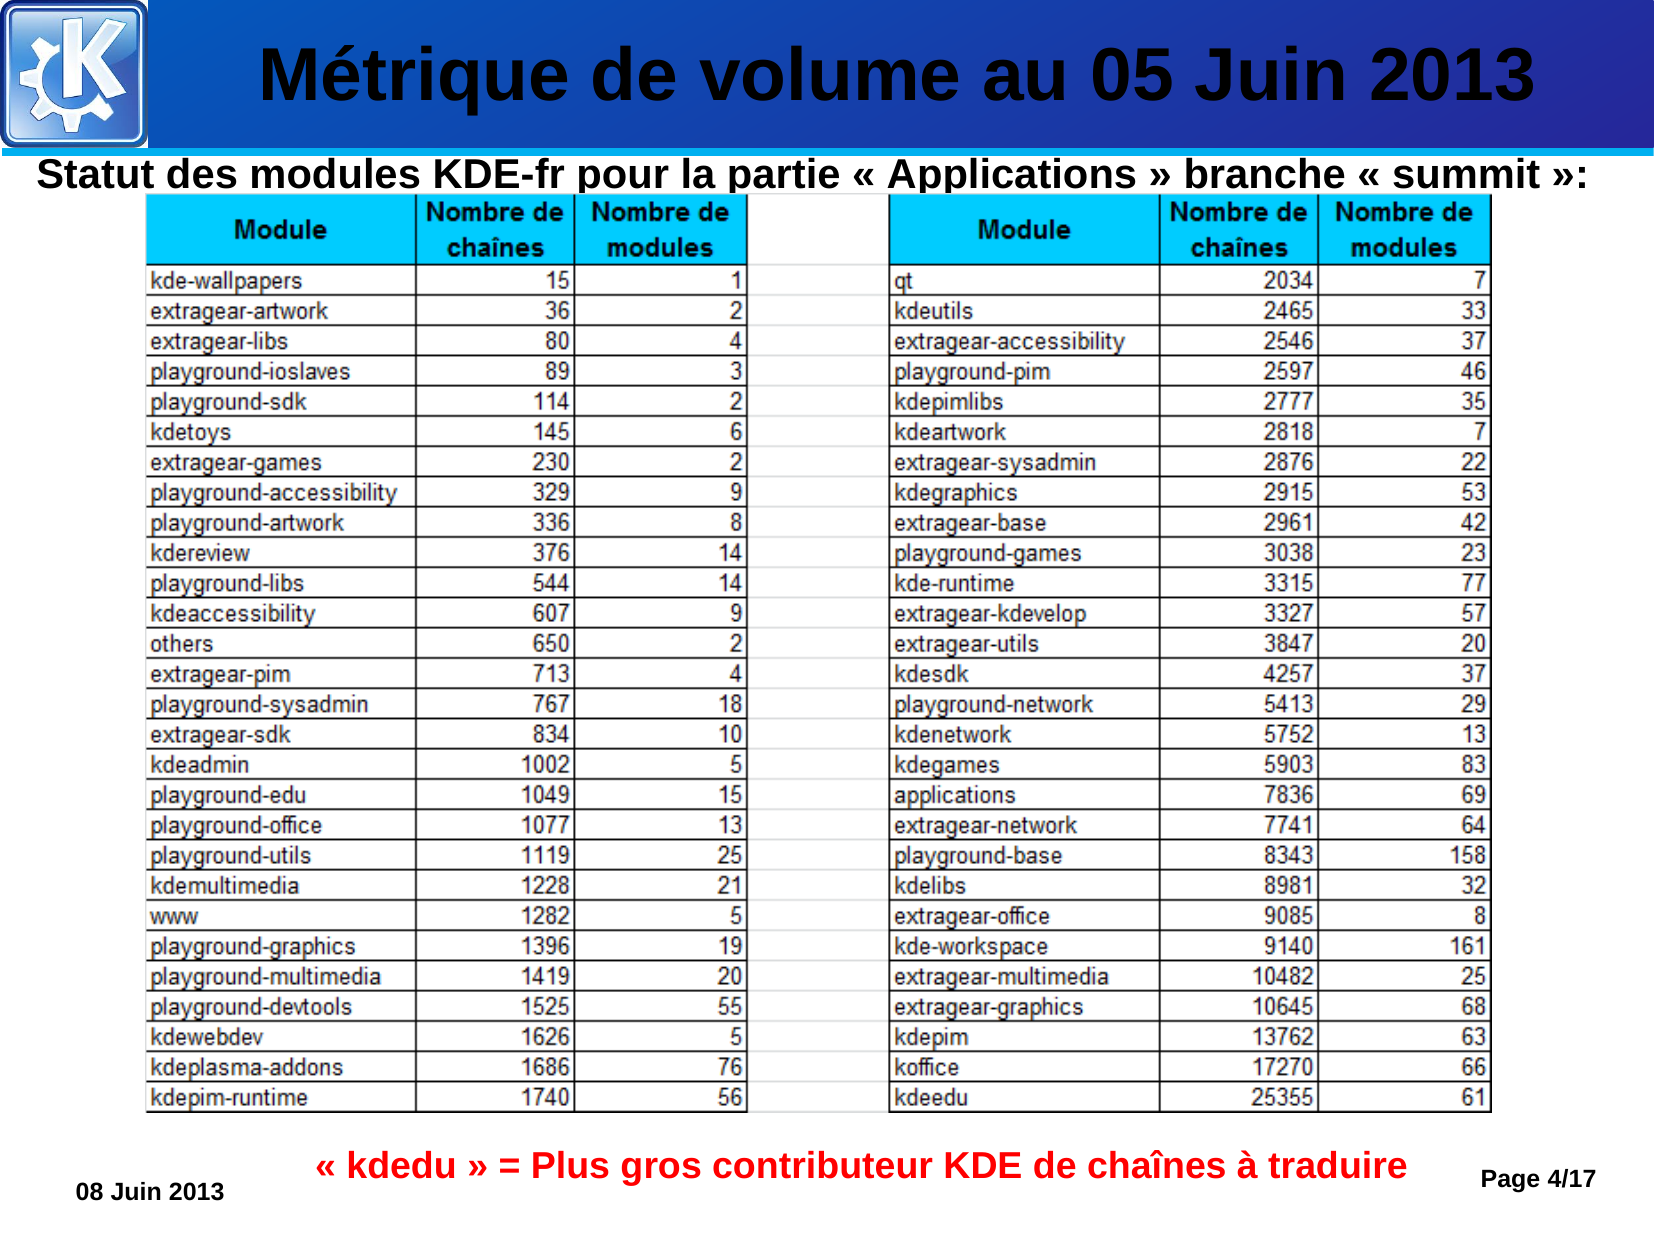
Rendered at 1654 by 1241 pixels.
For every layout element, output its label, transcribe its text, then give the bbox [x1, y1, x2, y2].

text_box Métrique de volume au 05 Juin 2013 [141, 0, 1654, 147]
picture [0, 0, 141, 148]
text_box « kdedu » = Plus gros contributeur KDE de chaînes à traduire [300, 1137, 1424, 1195]
picture [145, 193, 1492, 1113]
text_box Statut des modules KDE-fr pour la partie « Applications » branche « summit »: [35, 147, 1654, 1199]
